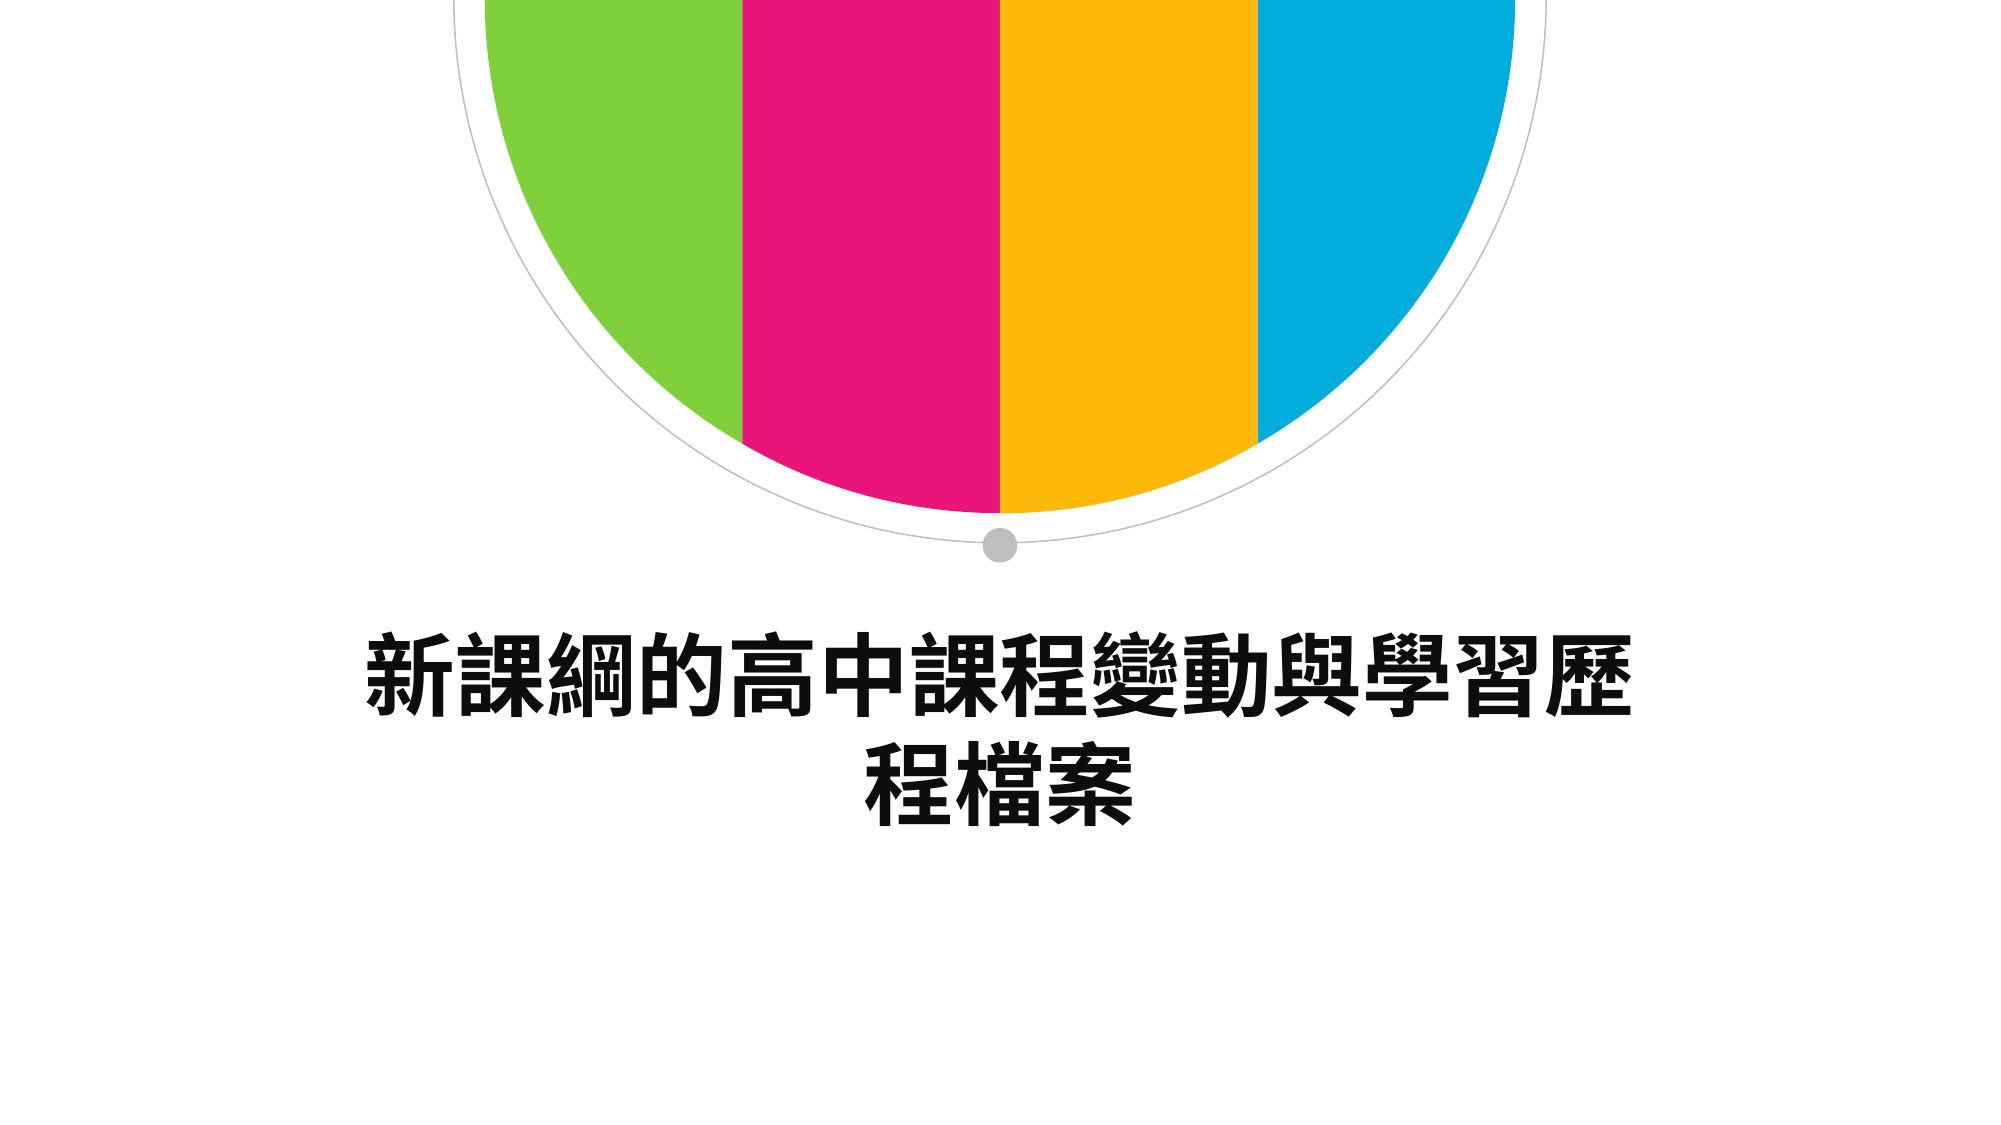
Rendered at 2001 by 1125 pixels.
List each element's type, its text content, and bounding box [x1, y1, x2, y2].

list 新課綱的高中課程變動與學習歷程檔案 [78, 646, 1922, 773]
